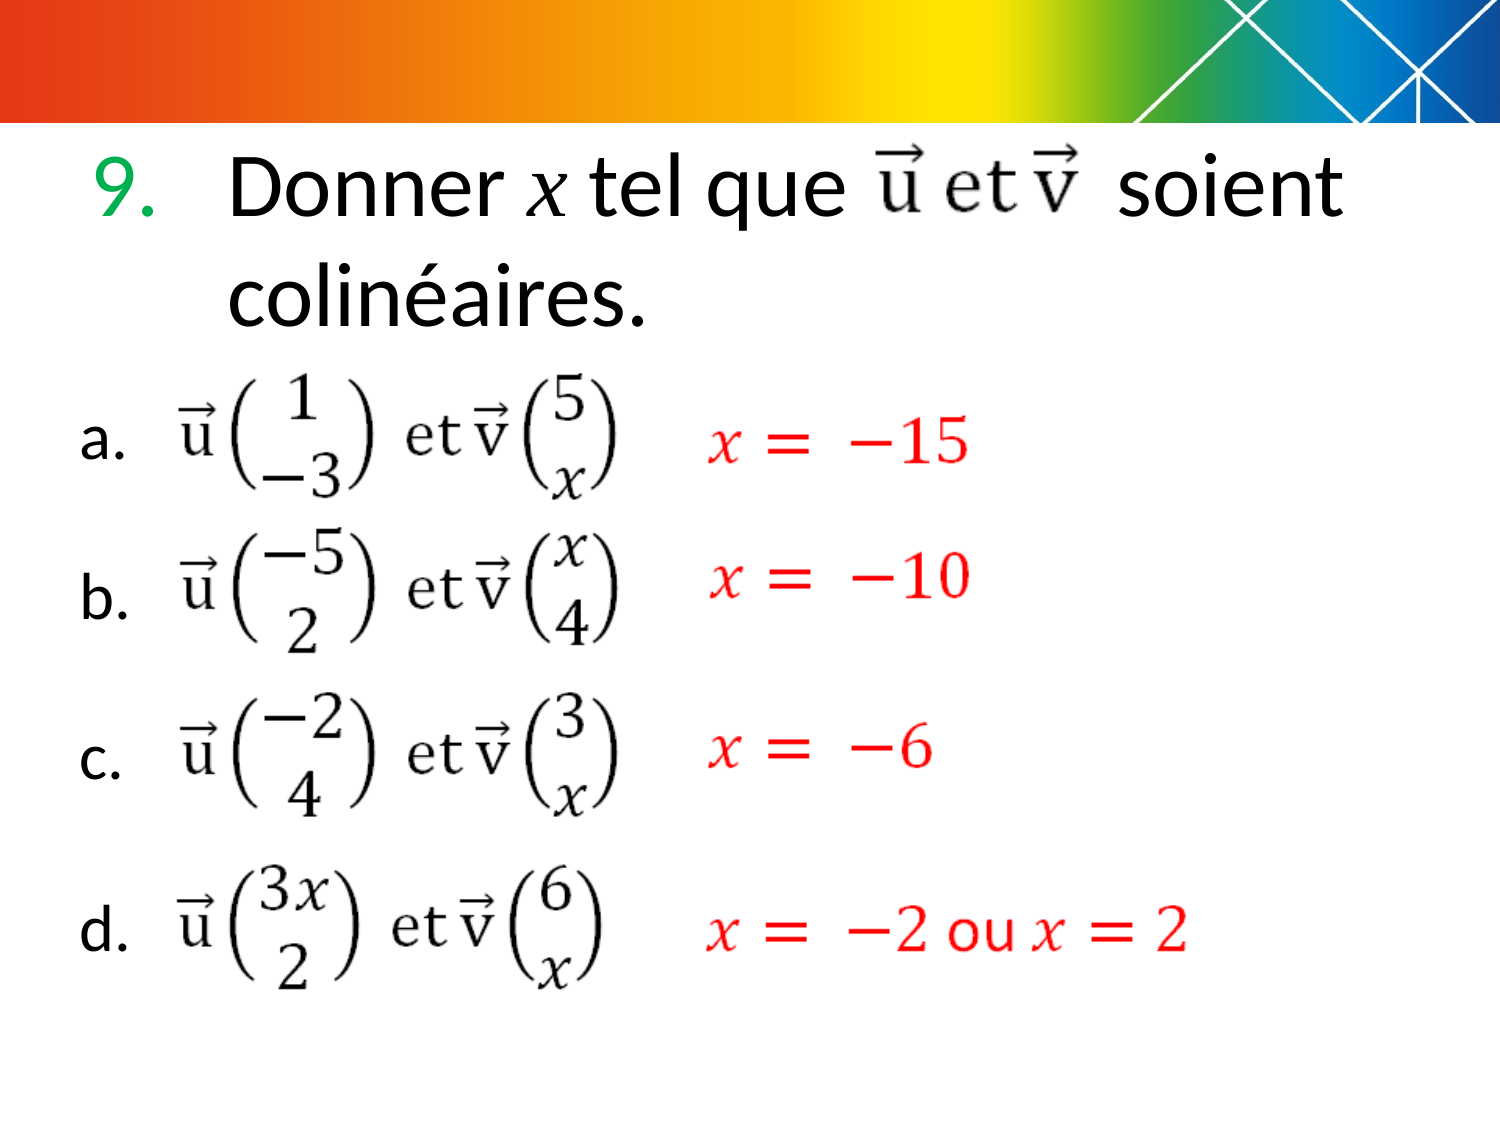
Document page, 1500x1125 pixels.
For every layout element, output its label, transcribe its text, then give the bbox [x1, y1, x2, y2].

picture [171, 361, 648, 514]
picture [1340, 0, 1500, 116]
title Donner x tel que soient colinéaires. [75, 116, 1500, 352]
picture [702, 893, 1214, 964]
picture [171, 680, 634, 831]
picture [690, 716, 976, 784]
picture [171, 515, 628, 661]
picture [0, 0, 1351, 123]
picture [868, 125, 1093, 239]
picture [679, 408, 986, 484]
picture [171, 857, 626, 1002]
picture [690, 538, 991, 627]
text_box a. b. c. d. [64, 385, 573, 974]
